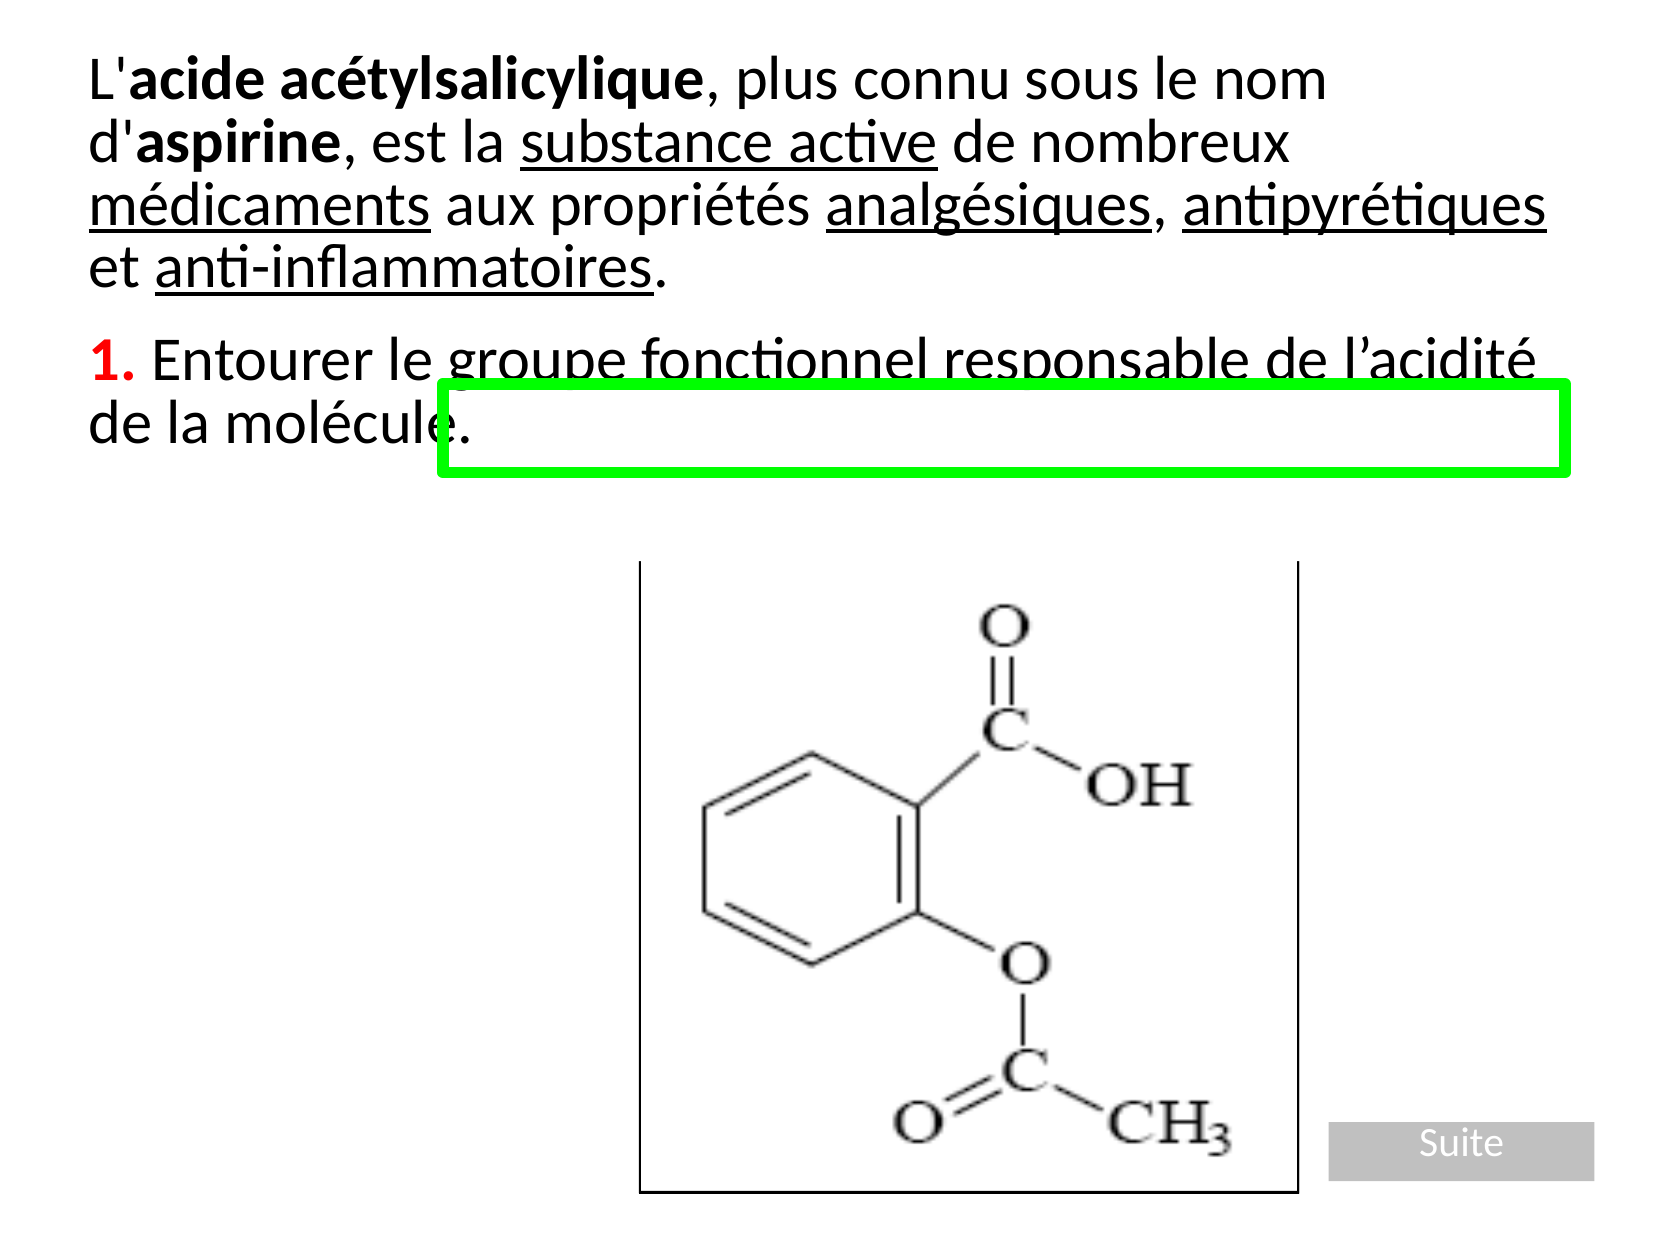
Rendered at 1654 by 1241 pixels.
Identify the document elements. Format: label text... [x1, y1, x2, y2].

list L'acide acétylsalicylique, plus connu sous le nom d'aspirine, est la substance active de nombreux médicaments aux propriétés analgésiques, antipyrétiques et anti-inflammatoires. 1. Entourer le groupe fonctionnel responsable de l’acidité de la molécule. [88, 52, 1595, 562]
picture [638, 562, 1300, 1194]
list Suite [1328, 1122, 1595, 1182]
